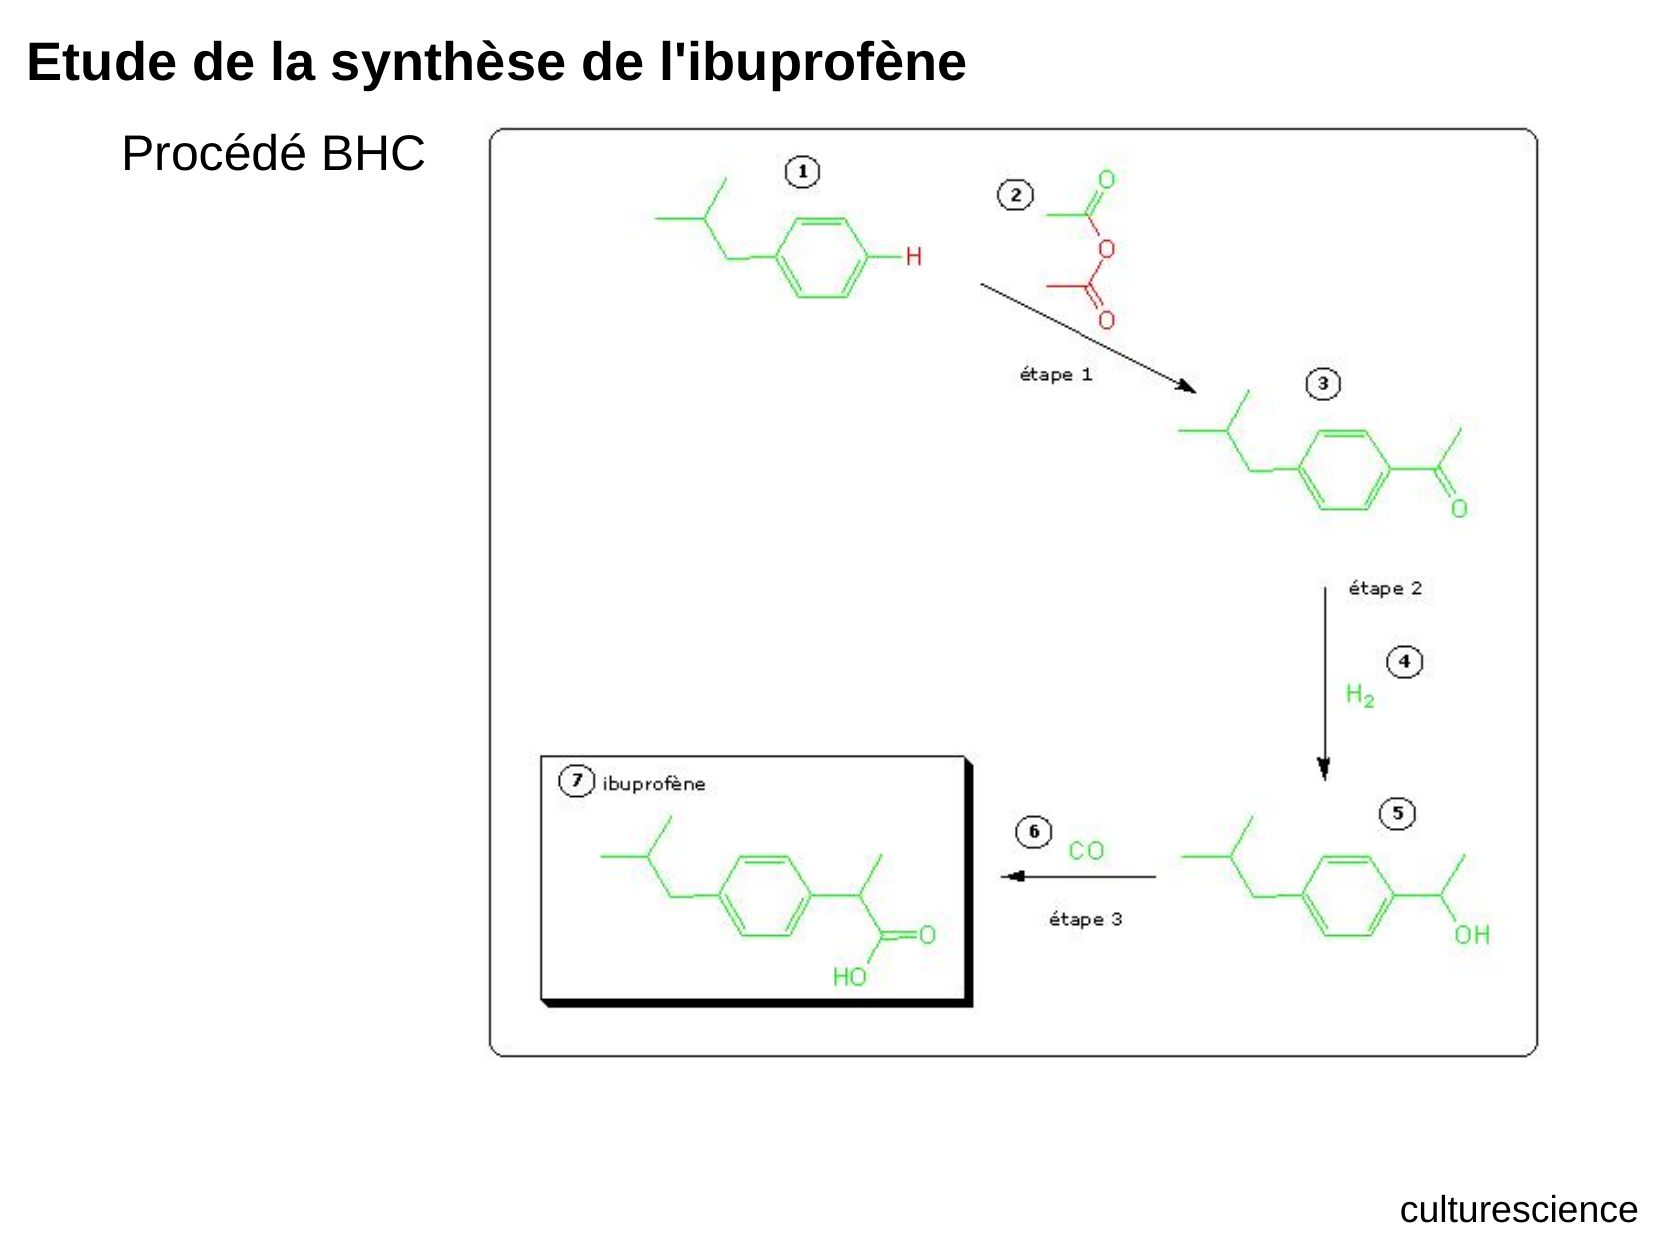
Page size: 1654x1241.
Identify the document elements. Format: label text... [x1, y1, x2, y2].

picture [484, 123, 1544, 1063]
text_box culturescience [1192, 1181, 1654, 1239]
text_box Etude de la synthèse de l'ibuprofène [11, 24, 993, 163]
text_box Procédé BHC [106, 118, 922, 189]
